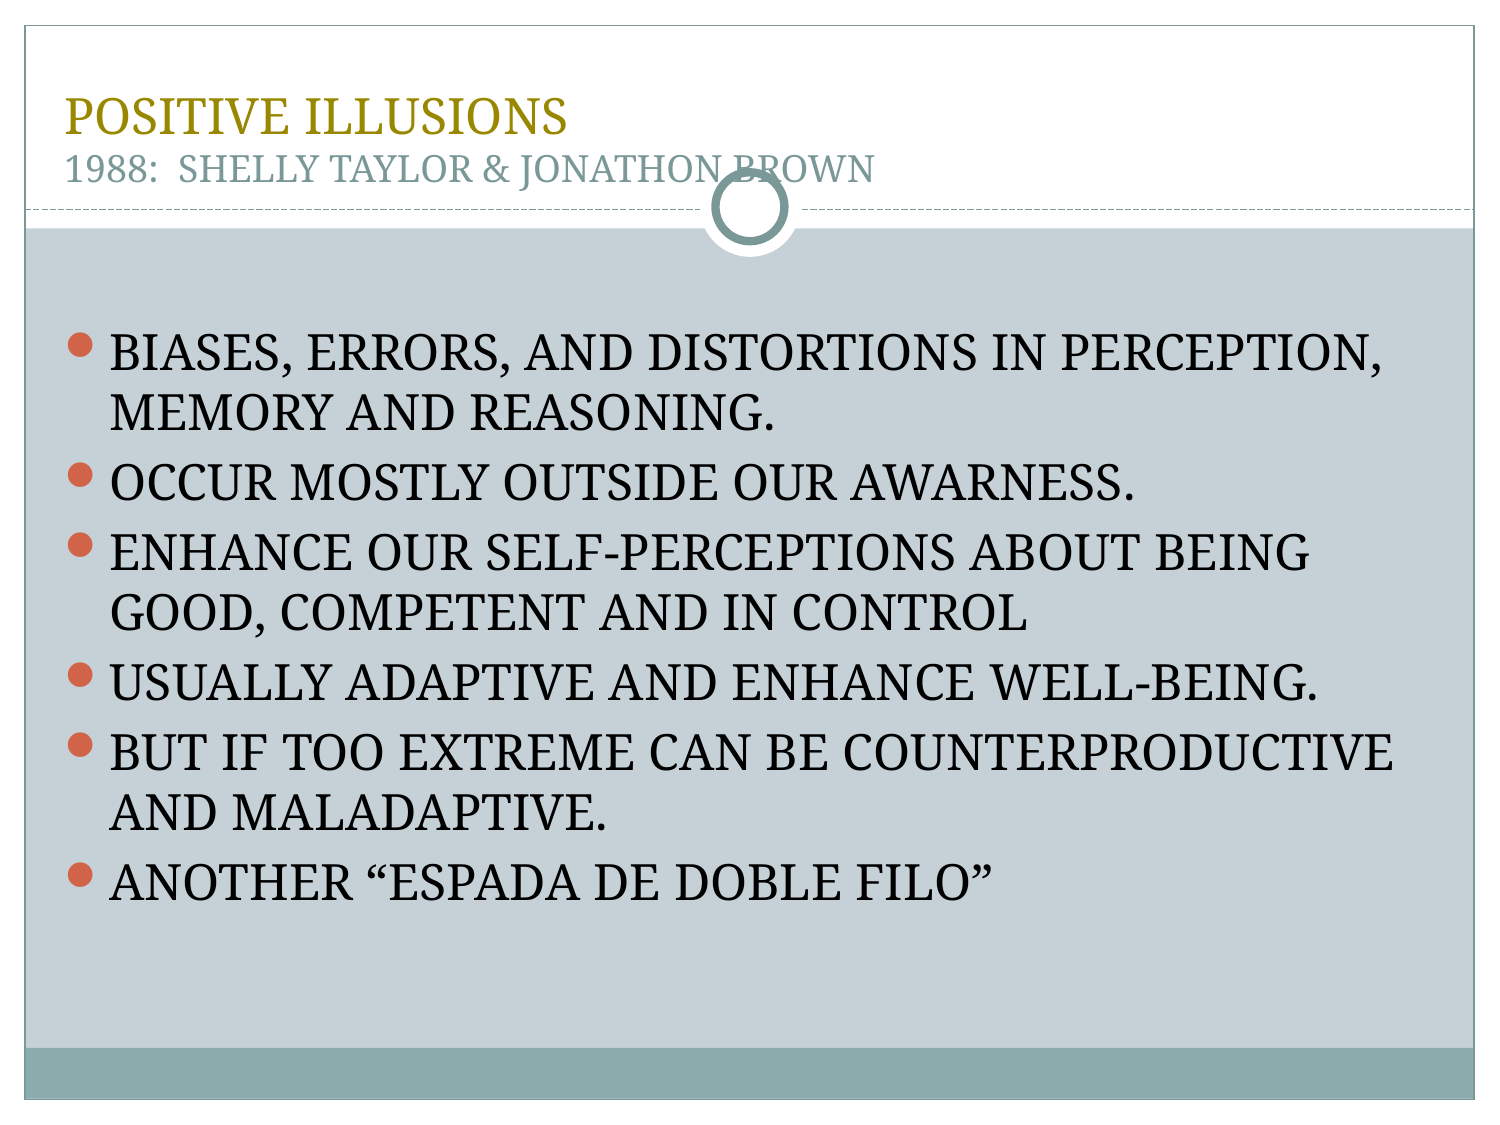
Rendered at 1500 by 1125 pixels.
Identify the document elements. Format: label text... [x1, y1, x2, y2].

list BIASES, ERRORS, AND DISTORTIONS IN PERCEPTION, MEMORY AND REASONING. OCCUR MOSTLY OUTSIDE OUR AWARNESS. ENHANCE OUR SELF-PERCEPTIONS ABOUT BEING GOOD, COMPETENT AND IN CONTROL USUALLY ADAPTIVE AND ENHANCE WELL-BEING. BUT IF TOO EXTREME CAN BE COUNTERPRODUCTIVE AND MALADAPTIVE. ANOTHER “ESPADA DE DOBLE FILO” [49, 250, 1445, 1034]
title POSITIVE ILLUSIONS 1988: SHELLY TAYLOR & JONATHON BROWN [49, 37, 1450, 198]
